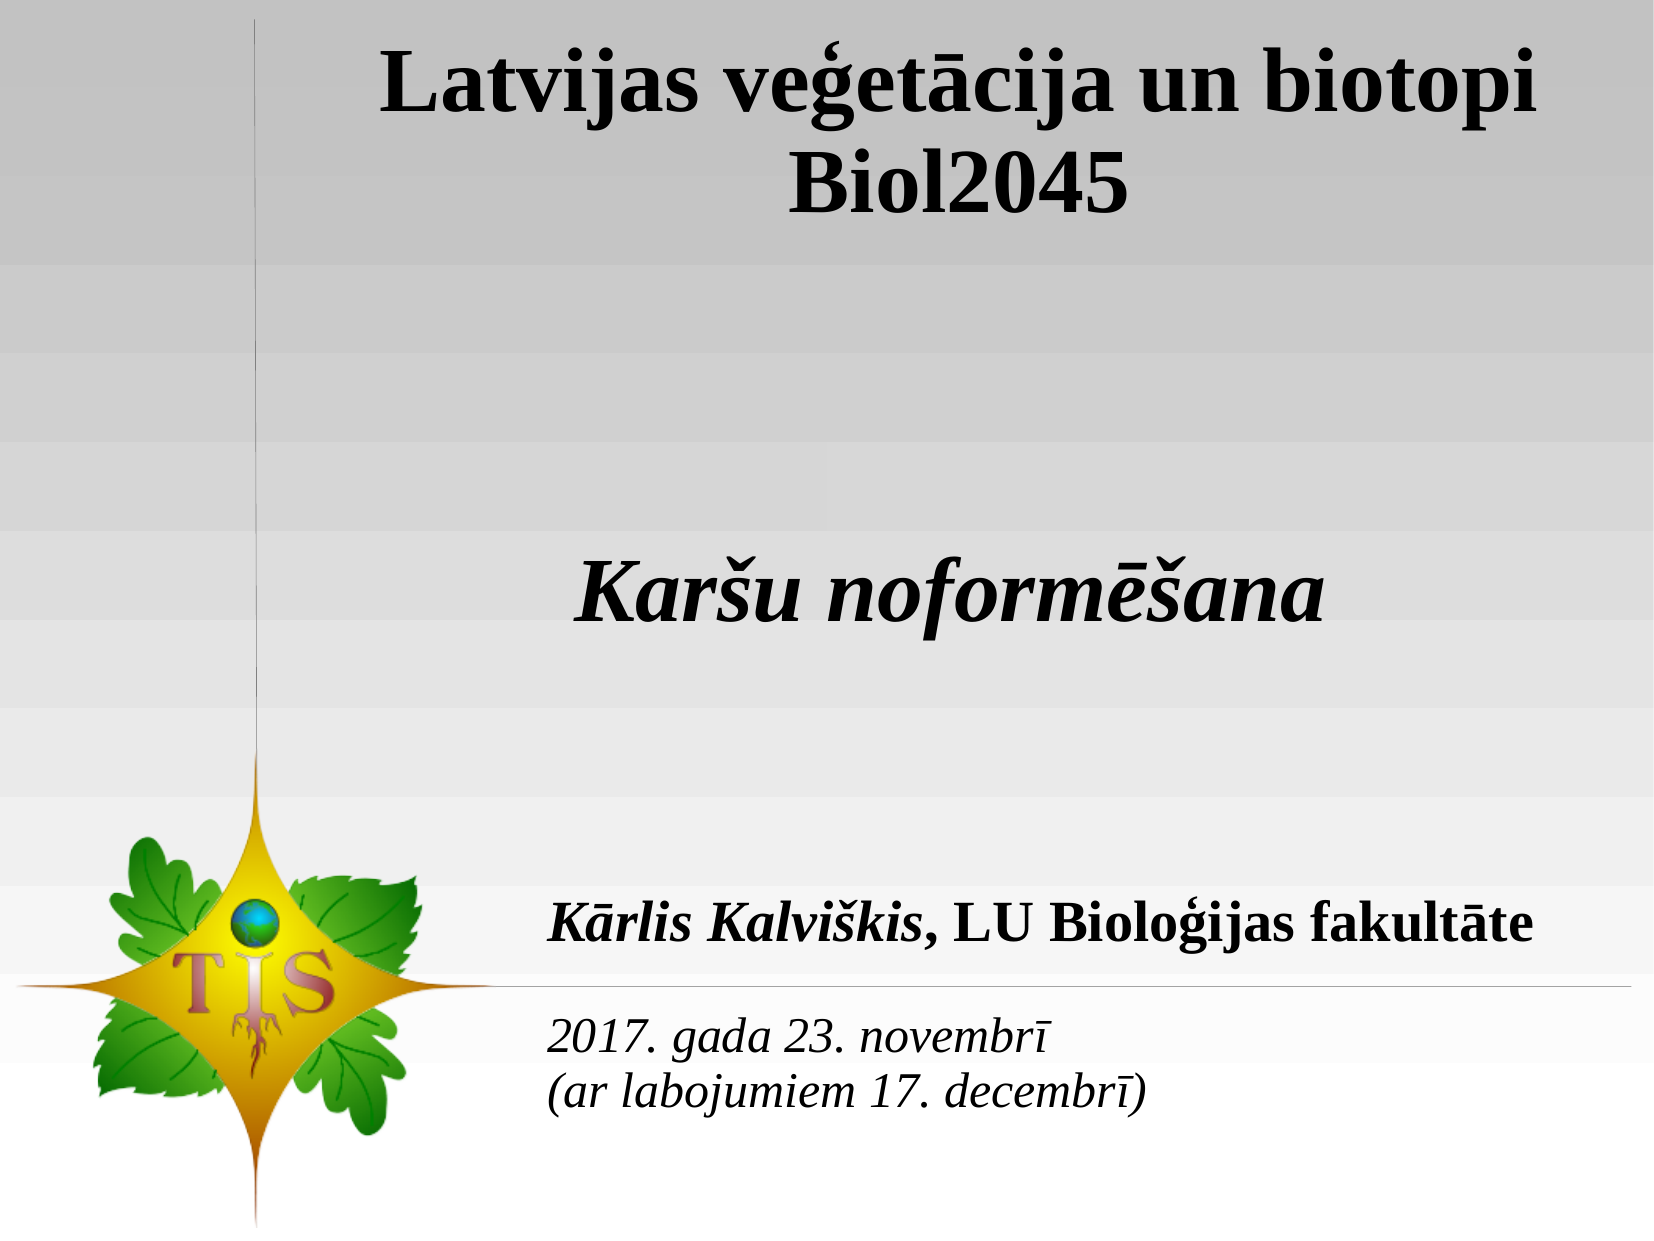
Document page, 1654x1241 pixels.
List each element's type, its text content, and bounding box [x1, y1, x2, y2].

text_box 2017. gada 23. novembrī (ar labojumiem 17. decembrī) [547, 1007, 1148, 1099]
title Karšu noformēšana [295, 324, 1607, 857]
picture [0, 0, 1654, 1241]
